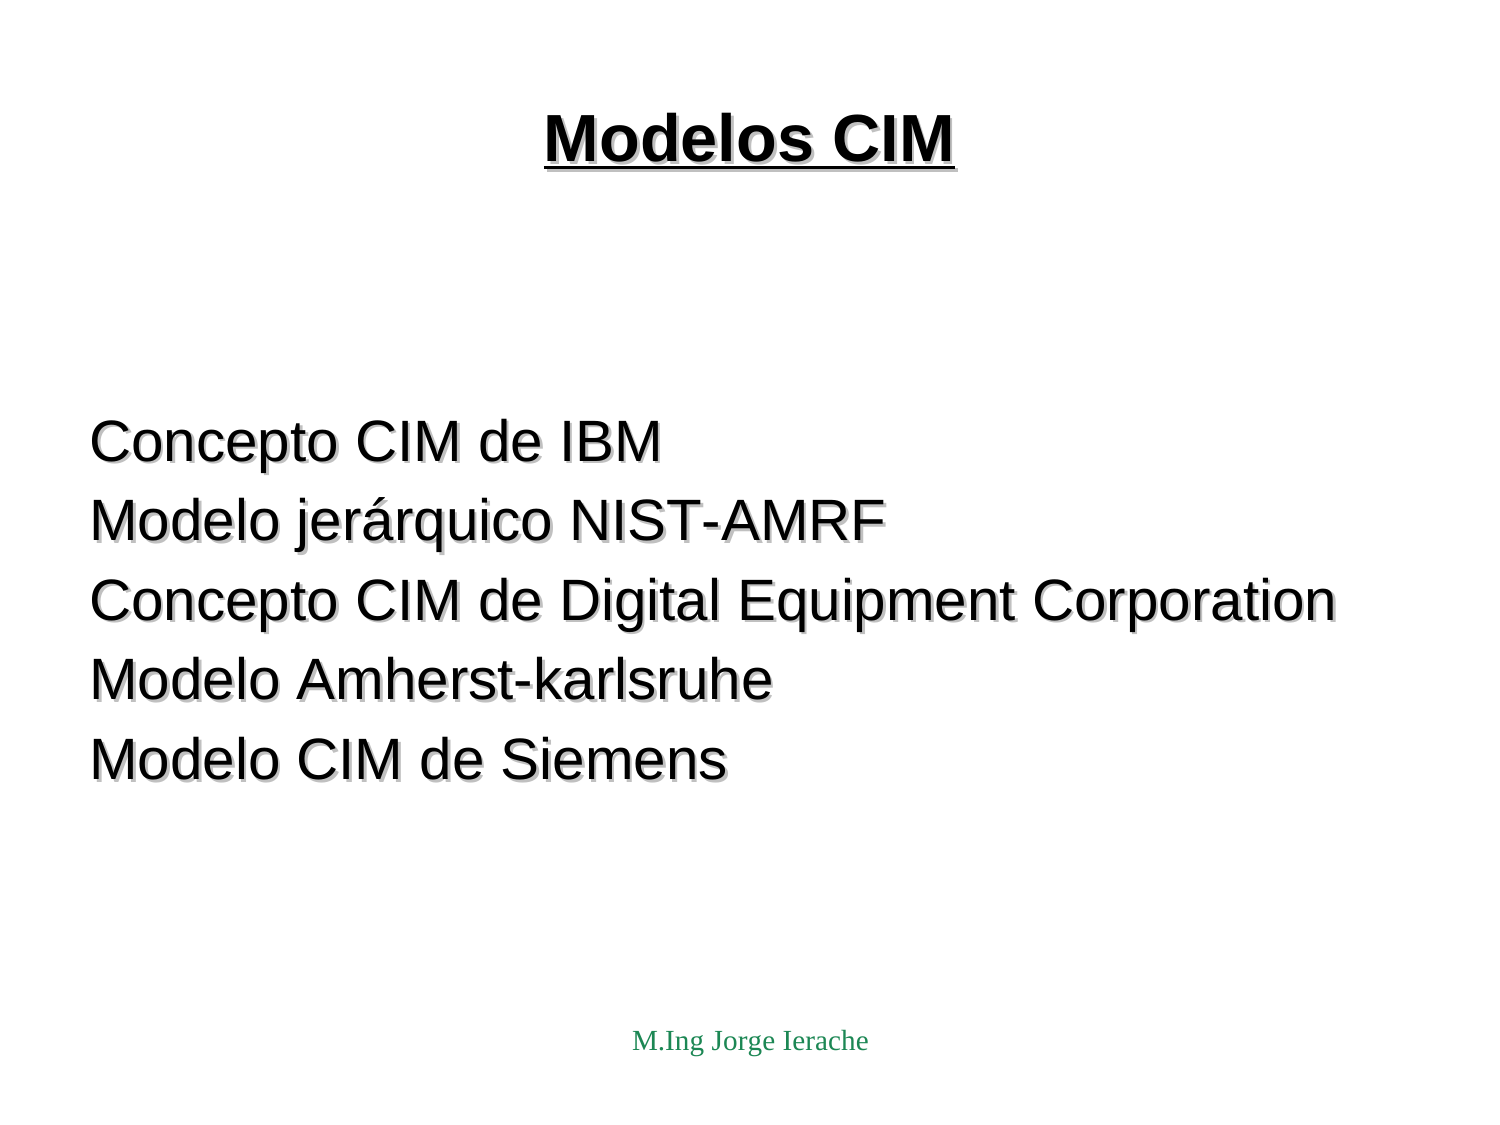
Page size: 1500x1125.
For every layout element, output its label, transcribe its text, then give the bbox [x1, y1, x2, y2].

title Modelos CIM [74, 44, 1425, 233]
list Concepto CIM de IBM Modelo jerárquico NIST-AMRF Concepto CIM de Digital Equipment Corporation Modelo Amherst-karlsruhe Modelo CIM de Siemens [74, 262, 1425, 1001]
